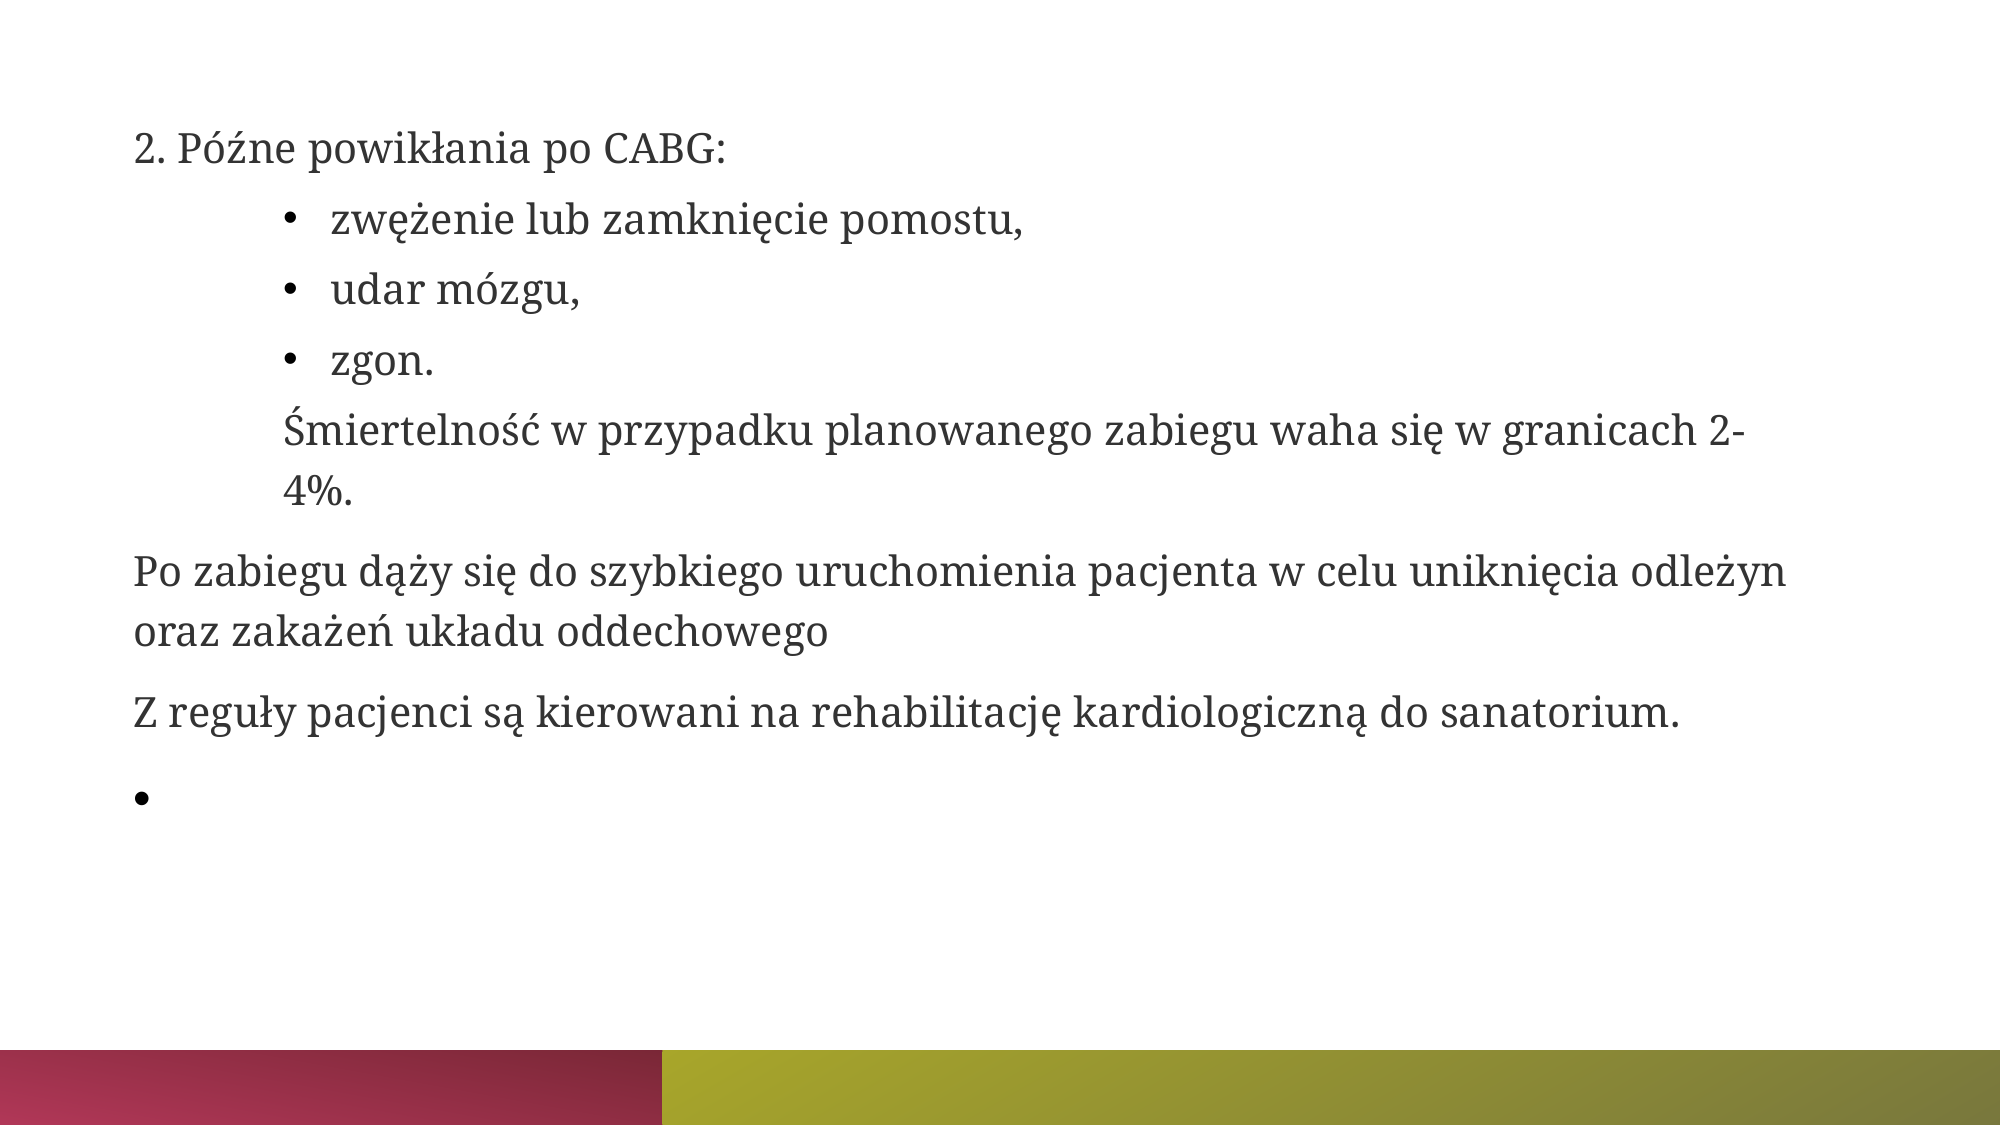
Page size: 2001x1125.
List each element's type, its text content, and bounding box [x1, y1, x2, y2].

list 2. Późne powikłania po CABG: zwężenie lub zamknięcie pomostu, udar mózgu, zgon. Śmiertelność w przypadku planowanego zabiegu waha się w granicach 2-4%. Po zabiegu dąży się do szybkiego uruchomienia pacjenta w celu uniknięcia odleżyn oraz zakażeń układu oddechowego Z reguły pacjenci są kierowani na rehabilitację kardiologiczną do sanatorium. [133, 112, 1814, 934]
